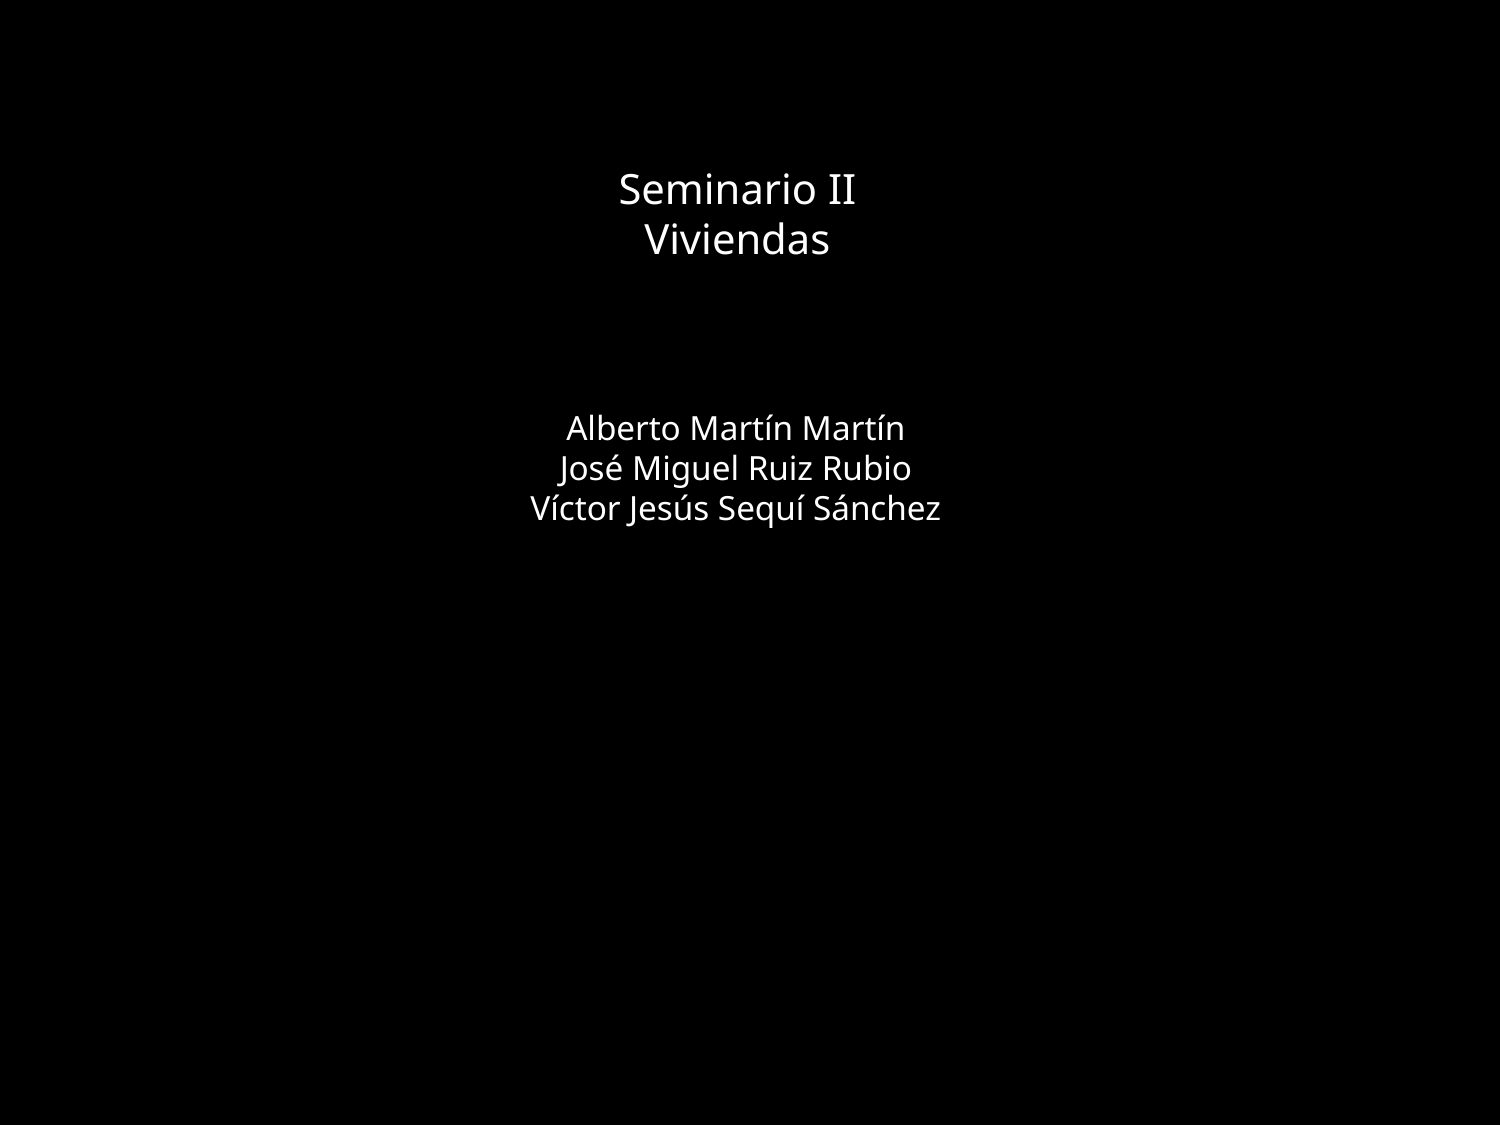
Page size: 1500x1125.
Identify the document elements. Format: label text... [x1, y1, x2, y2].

text_box Alberto Martín Martín José Miguel Ruiz Rubio Víctor Jesús Sequí Sánchez [216, 399, 1256, 536]
text_box Seminario II Viviendas [583, 155, 892, 272]
